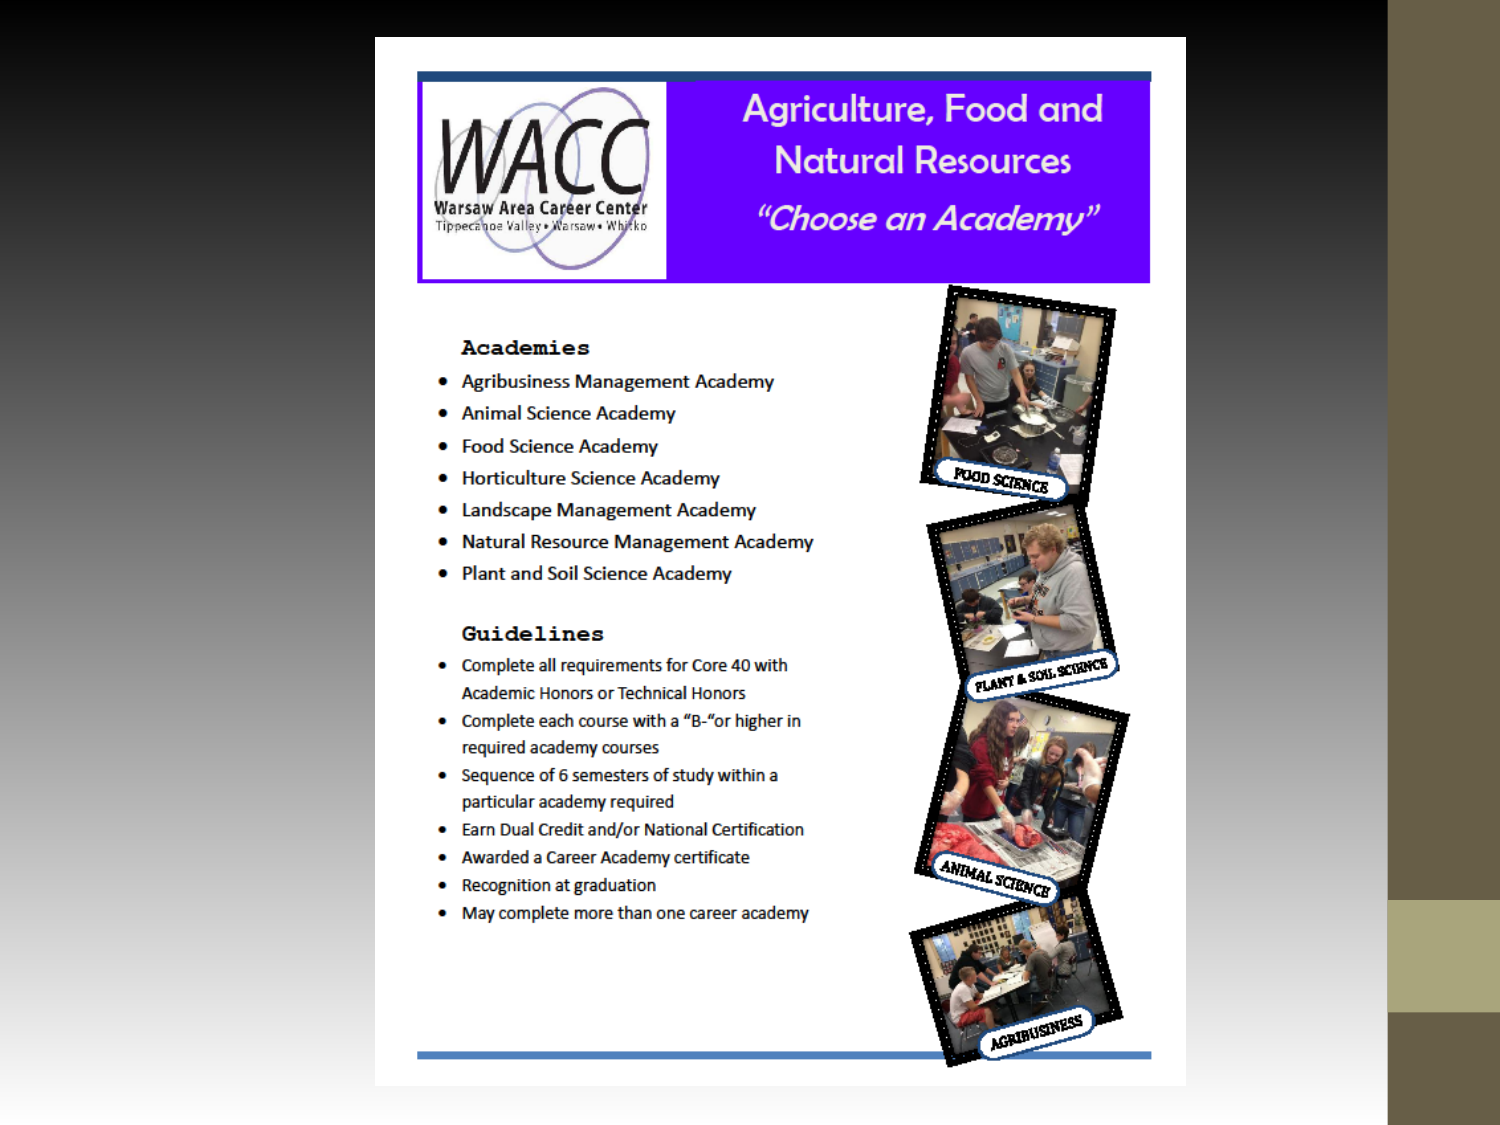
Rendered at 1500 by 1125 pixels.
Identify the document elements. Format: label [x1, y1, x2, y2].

picture [375, 37, 1186, 1086]
